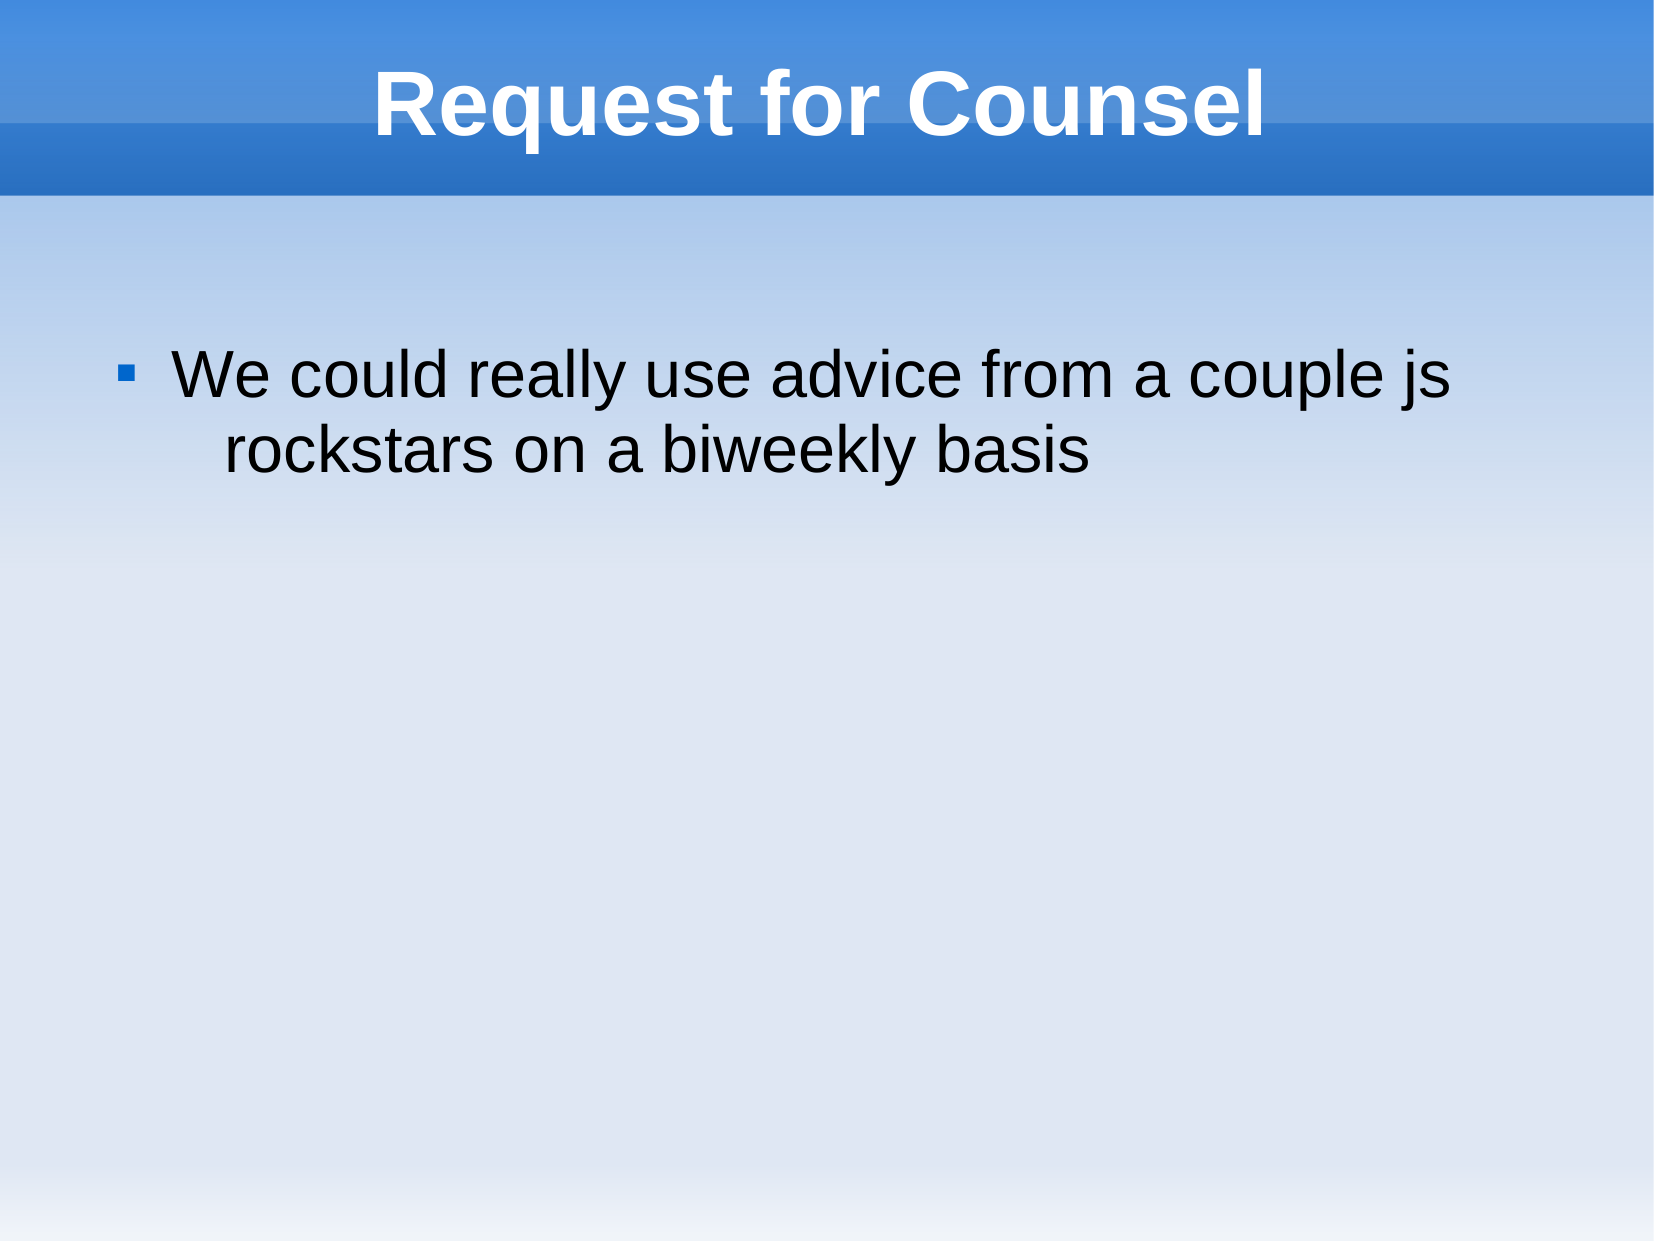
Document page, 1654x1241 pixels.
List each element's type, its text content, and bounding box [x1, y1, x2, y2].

title Request for Counsel [76, 0, 1565, 208]
picture [0, 0, 1654, 1241]
list We could really use advice from a couple js rockstars on a biweekly basis [82, 337, 1571, 1241]
